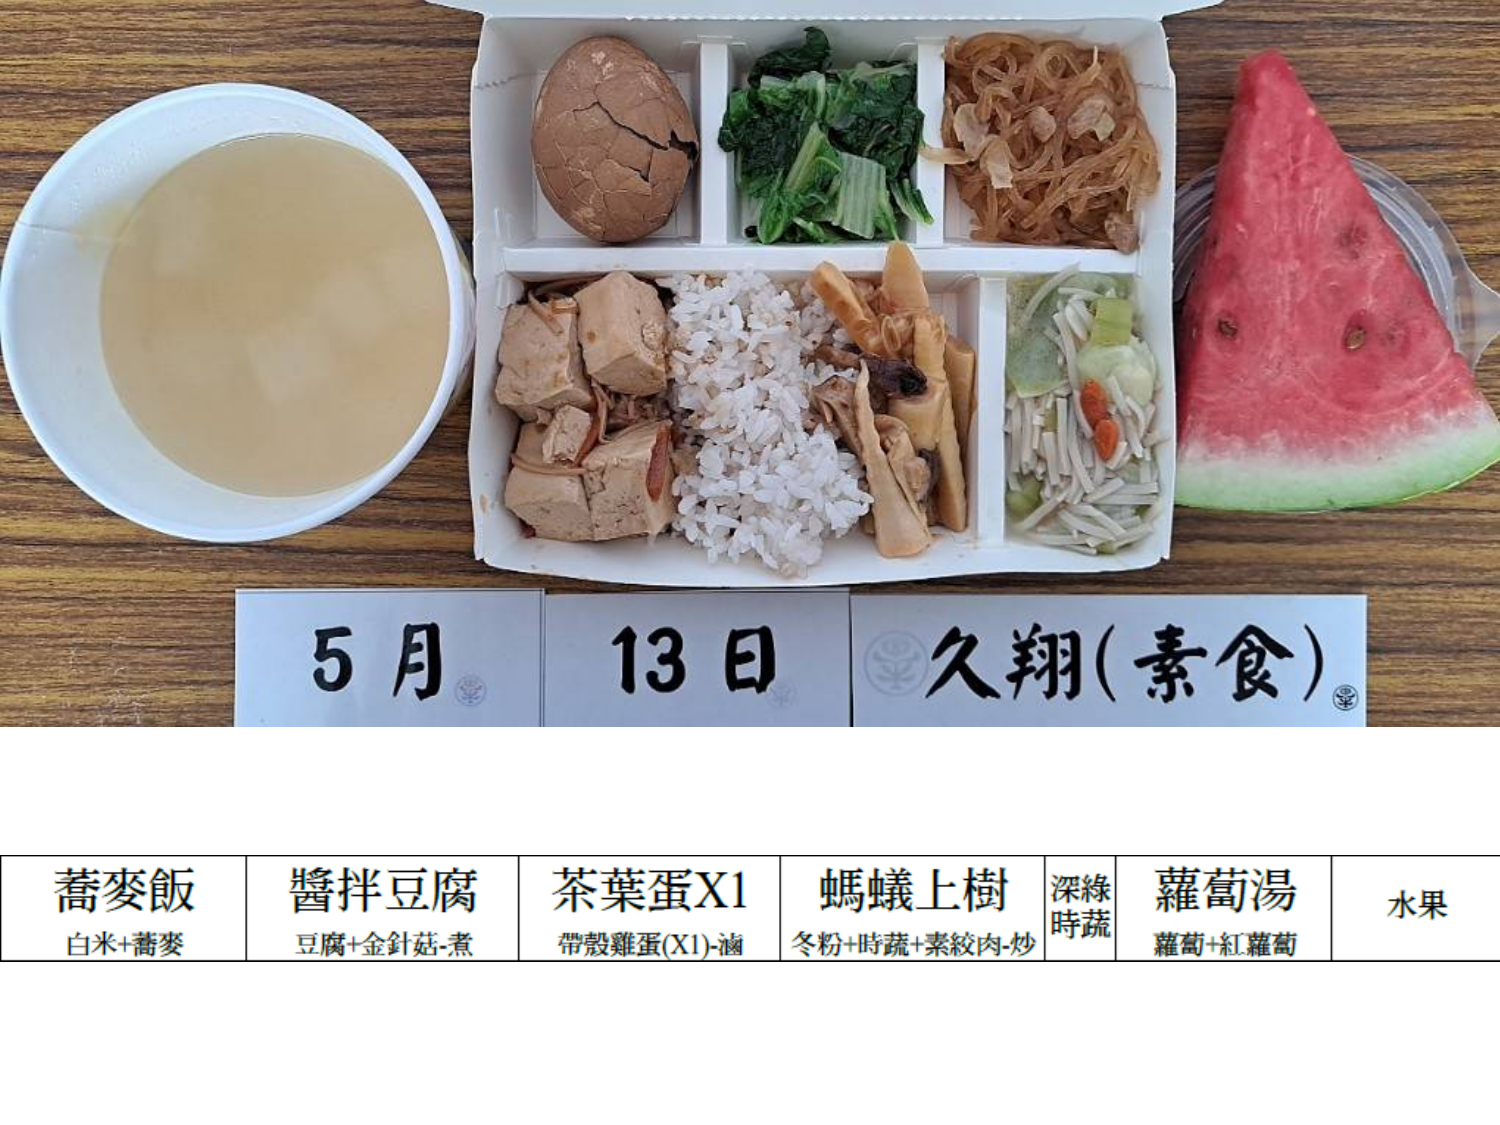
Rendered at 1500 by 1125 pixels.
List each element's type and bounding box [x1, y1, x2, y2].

picture [0, 0, 1500, 727]
picture [0, 855, 1500, 962]
